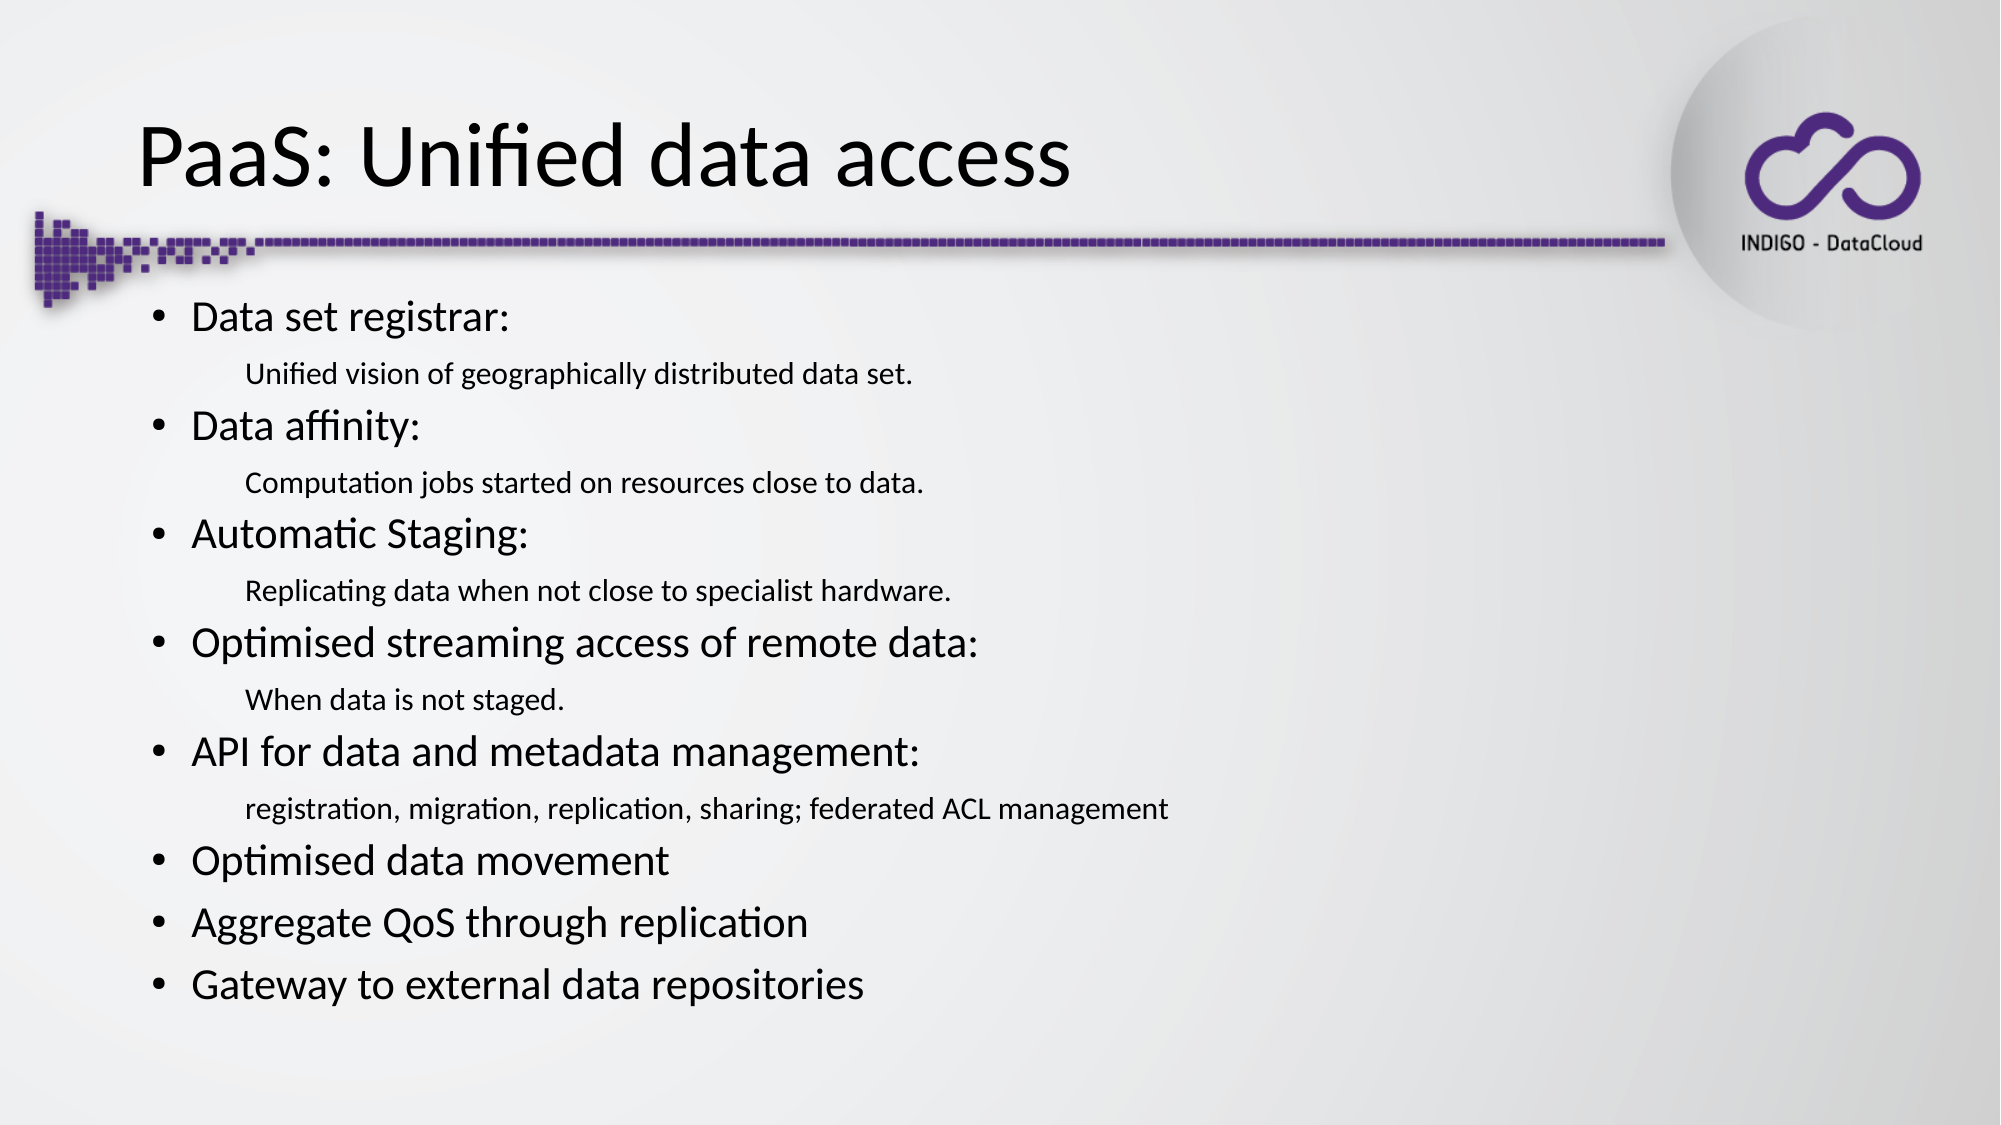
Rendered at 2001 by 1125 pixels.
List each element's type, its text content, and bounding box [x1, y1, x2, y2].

title PaaS: Unified data access [137, 55, 1863, 273]
picture [0, 0, 2000, 1125]
list Data set registrar: Unified vision of geographically distributed data set. Data affinity: Computation jobs started on resources close to data. Automatic Staging: Replicating data when not close to specialist hardware. Optimised streaming access of remote data: When data is not staged. API for data and metadata management: registration, migration, replication, sharing; federated ACL management Optimised data movement Aggregate QoS through replication Gateway to external data repositories [137, 299, 1863, 1014]
